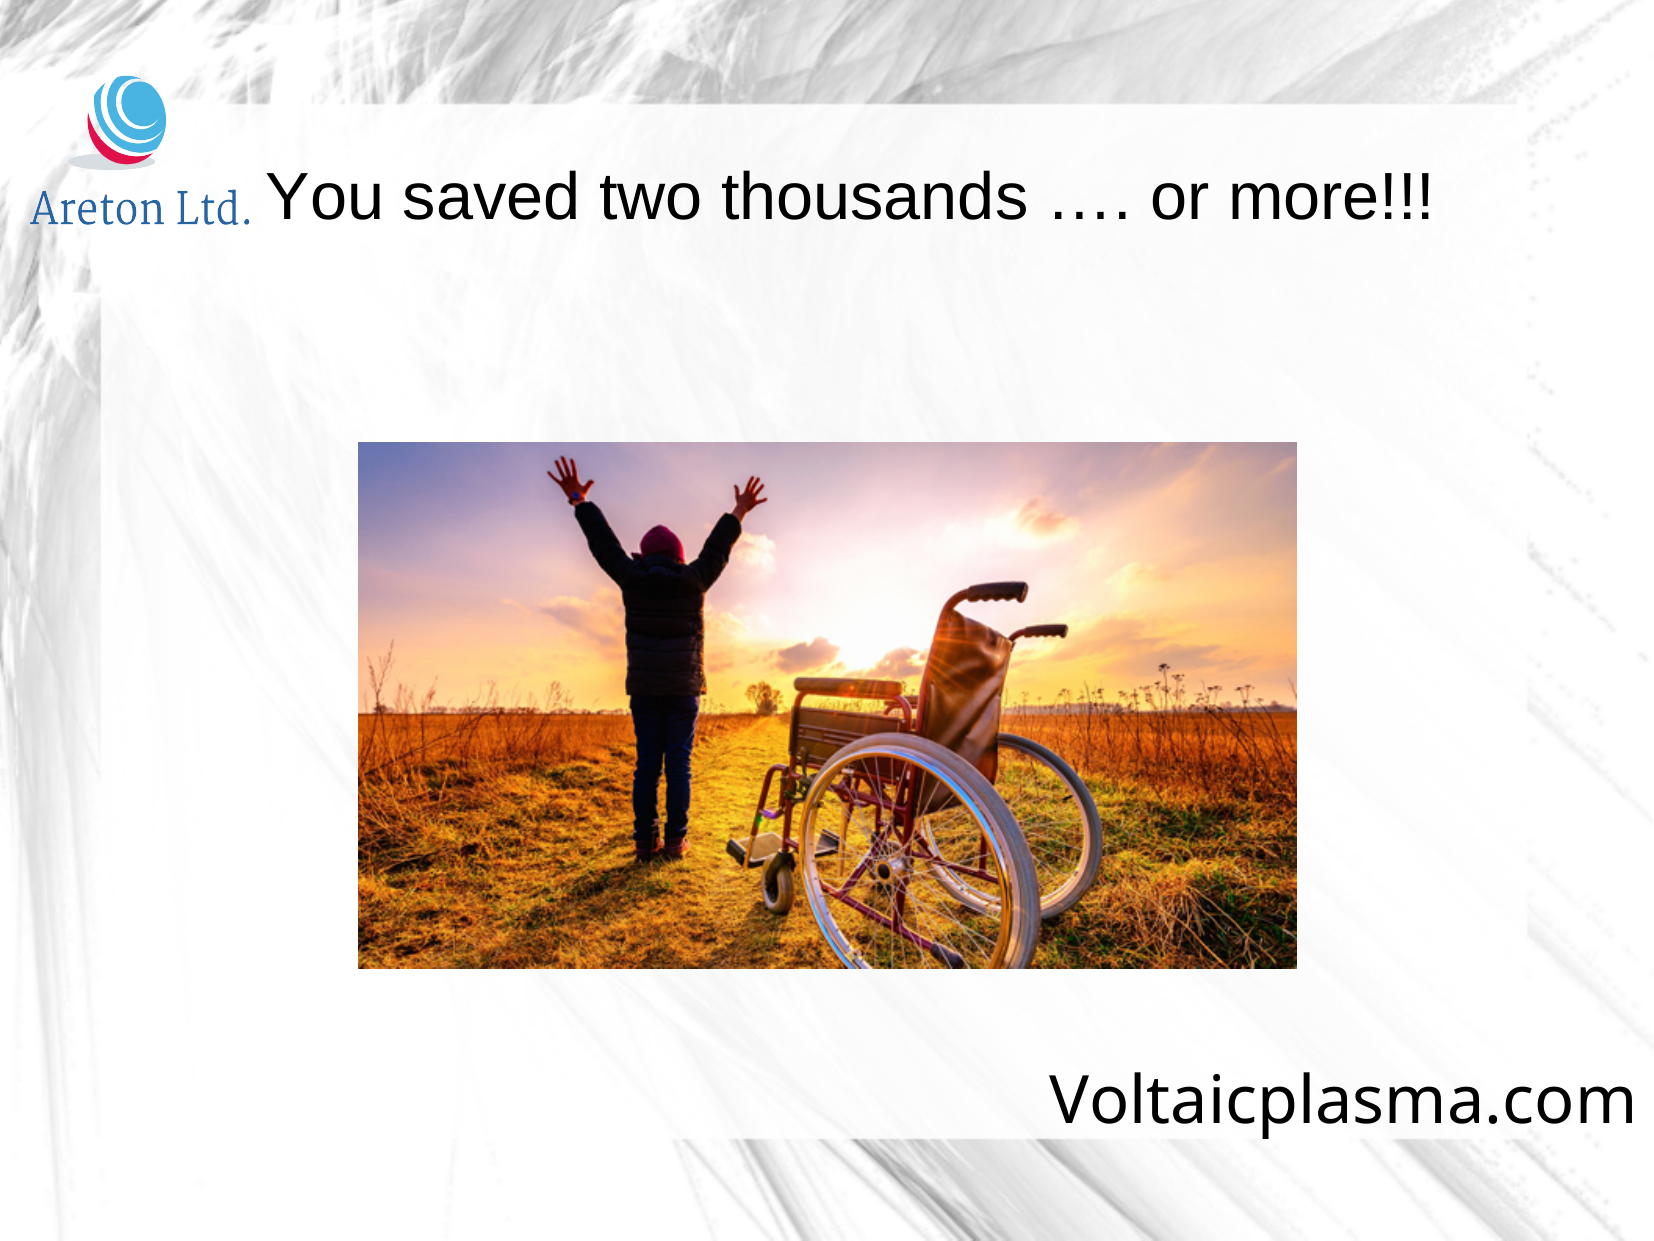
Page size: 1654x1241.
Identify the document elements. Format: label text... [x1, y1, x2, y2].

picture [0, 0, 1654, 1241]
title You saved two thousands …. or more!!! [316, 112, 1546, 281]
text_box Voltaicplasma.com [617, 784, 1654, 1241]
